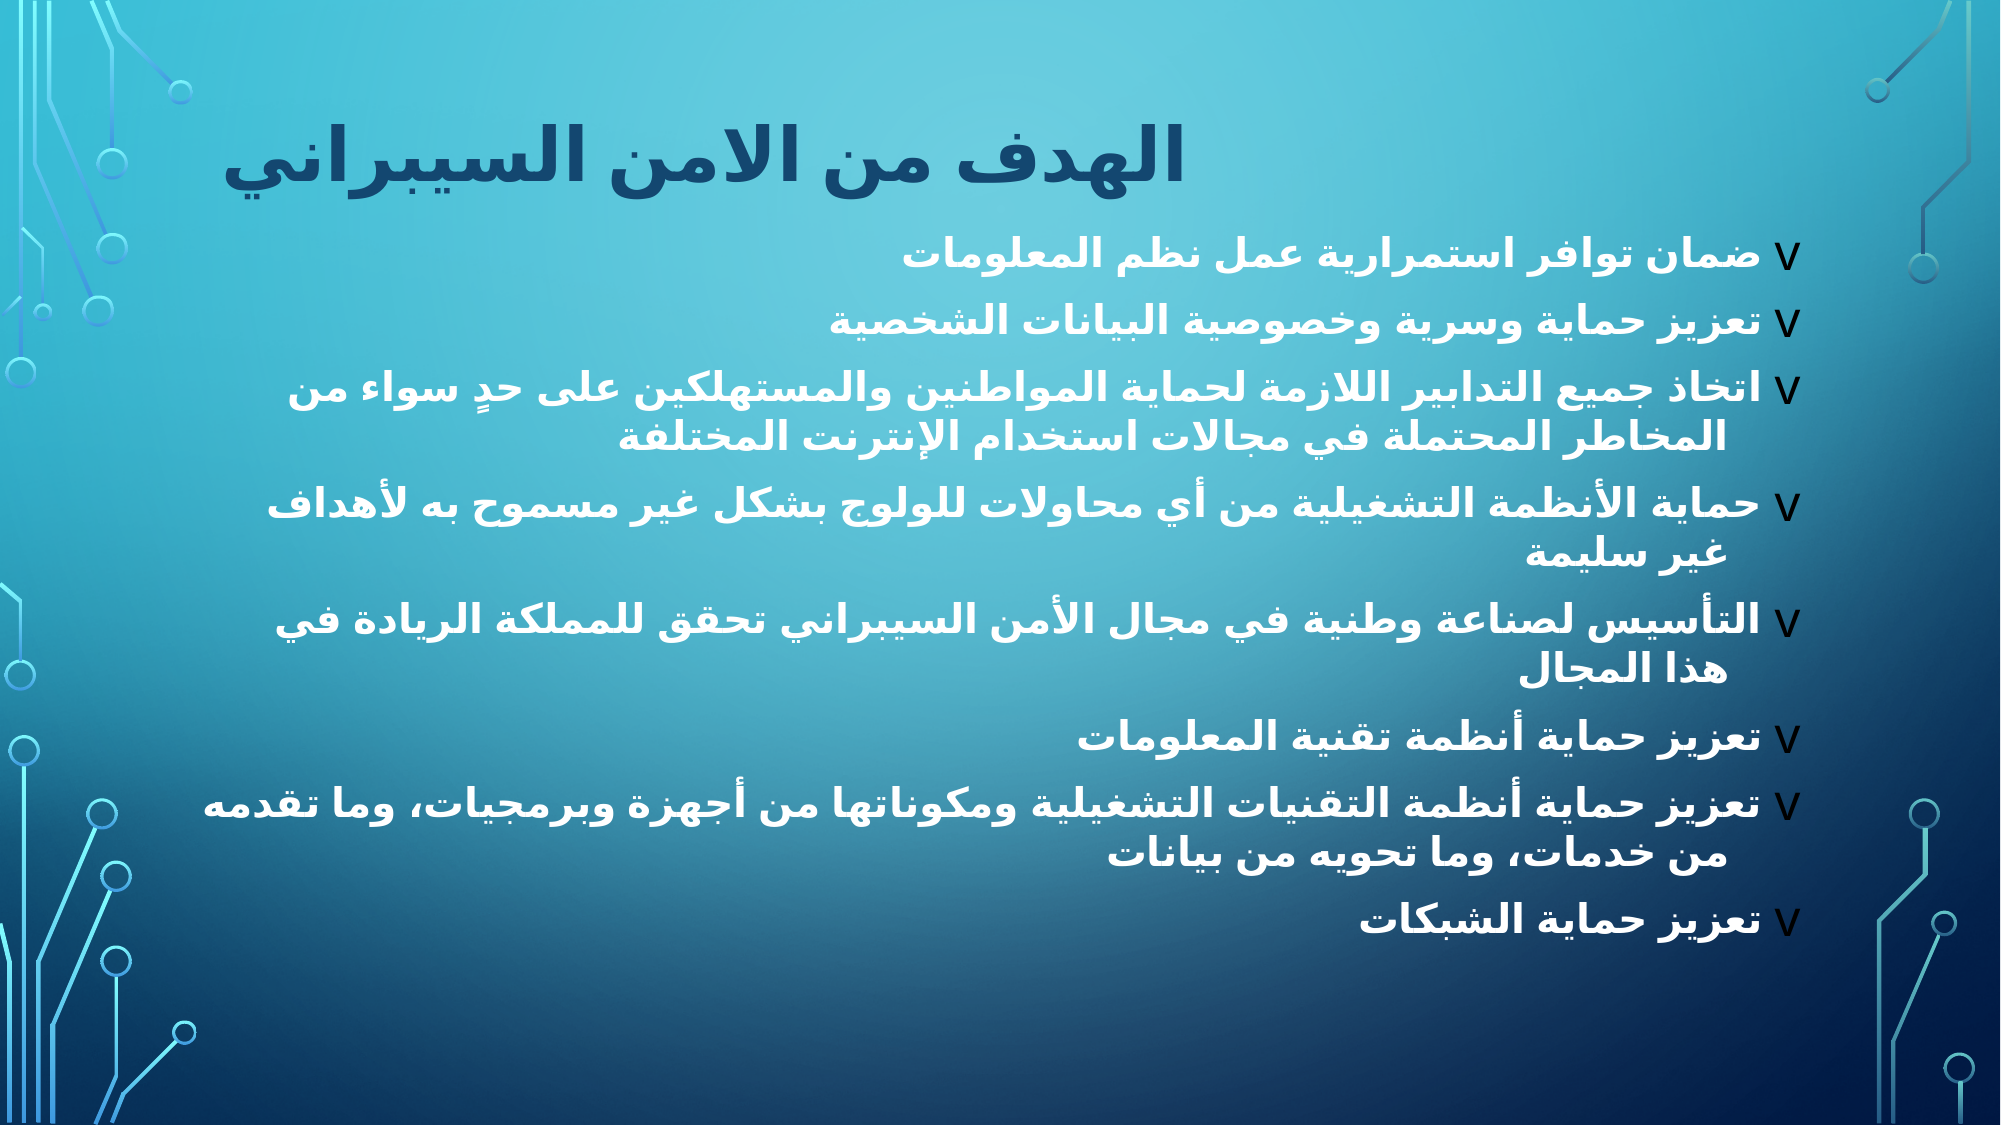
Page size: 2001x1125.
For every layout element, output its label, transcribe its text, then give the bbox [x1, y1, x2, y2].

list ضمان توافر استمرارية عمل نظم المعلومات تعزيز حماية وسرية وخصوصية البيانات الشخصية اتخاذ جميع التدابير اللازمة لحماية المواطنين والمستهلكين على حدٍ سواء من المخاطر المحتملة في مجالات استخدام الإنترنت المختلفة حماية الأنظمة التشغيلية من أي محاولات للولوج بشكل غير مسموح به لأهداف غير سليمة التأسيس لصناعة وطنية في مجال الأمن السيبراني تحقق للمملكة الريادة في هذا المجال تعزيز حماية أنظمة تقنية المعلومات تعزيز حماية أنظمة التقنيات التشغيلية ومكوناتها من أجهزة وبرمجيات، وما تقدمه من خدمات، وما تحويه من بيانات تعزيز حماية الشبكات [187, 218, 1813, 951]
title الهدف من الامن السيبراني [187, 101, 1813, 213]
